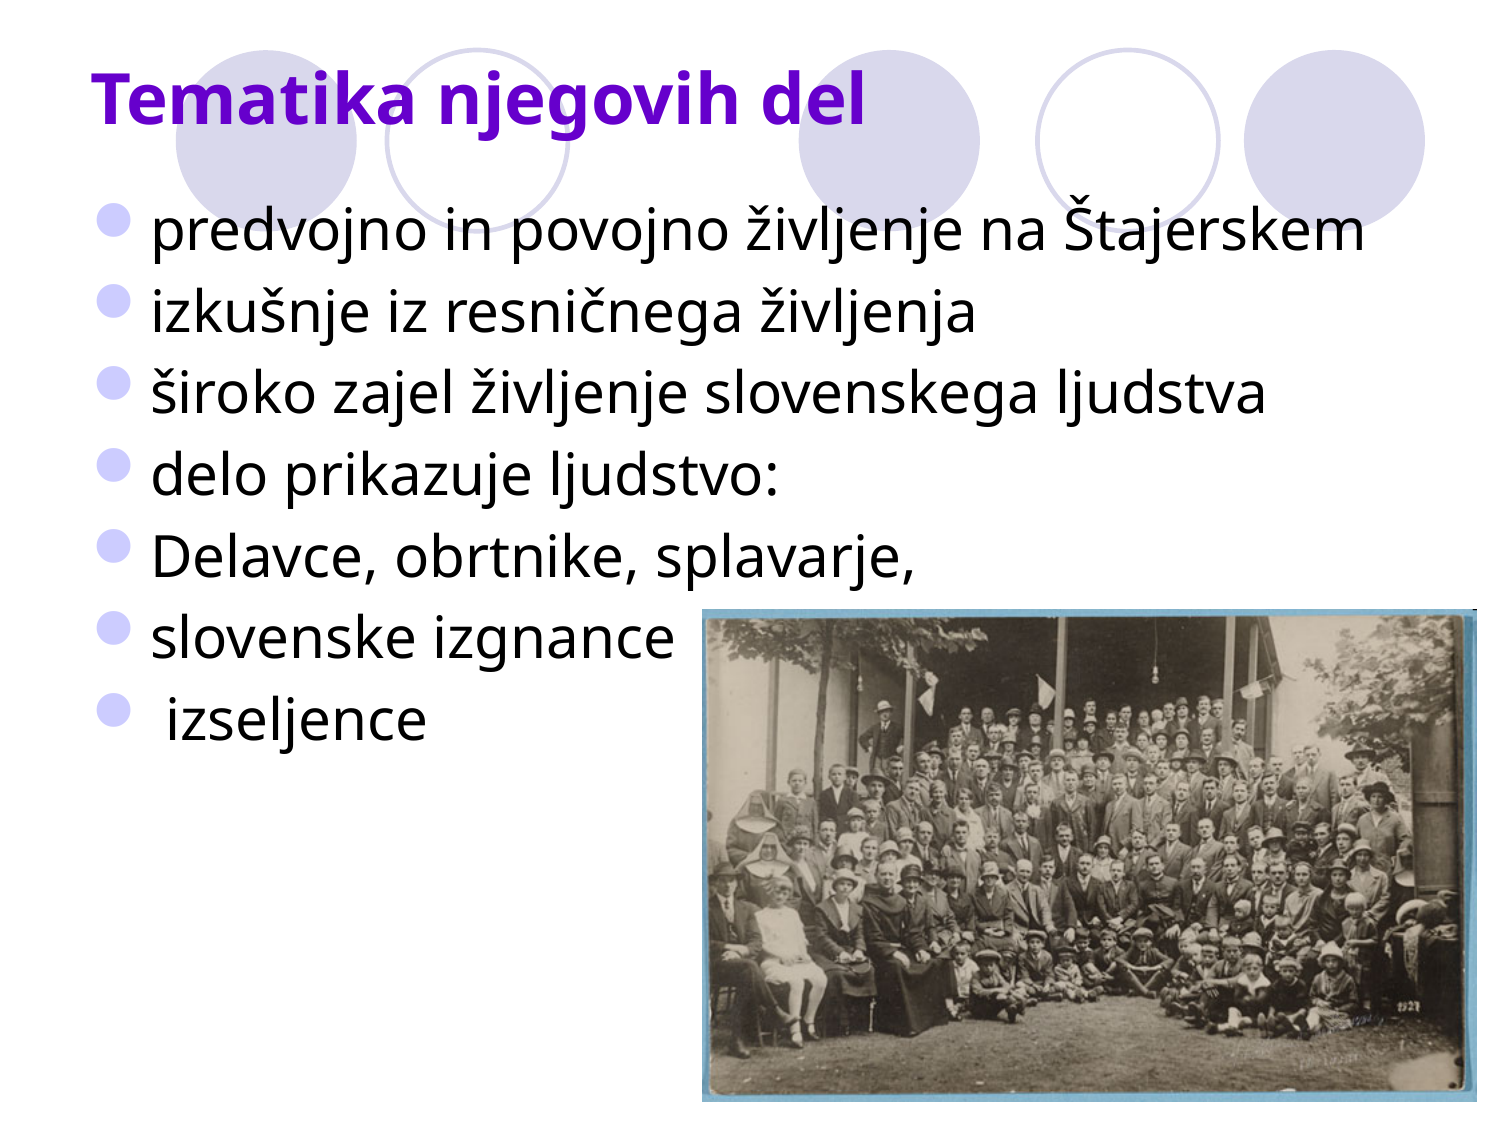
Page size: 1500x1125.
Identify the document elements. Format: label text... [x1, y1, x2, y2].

list predvojno in povojno življenje na Štajerskem izkušnje iz resničnega življenja široko zajel življenje slovenskega ljudstva delo prikazuje ljudstvo: Delavce, obrtnike, splavarje, slovenske izgnance izseljence [76, 184, 1427, 928]
picture [702, 609, 1477, 1102]
title Tematika njegovih del [75, 45, 1425, 233]
